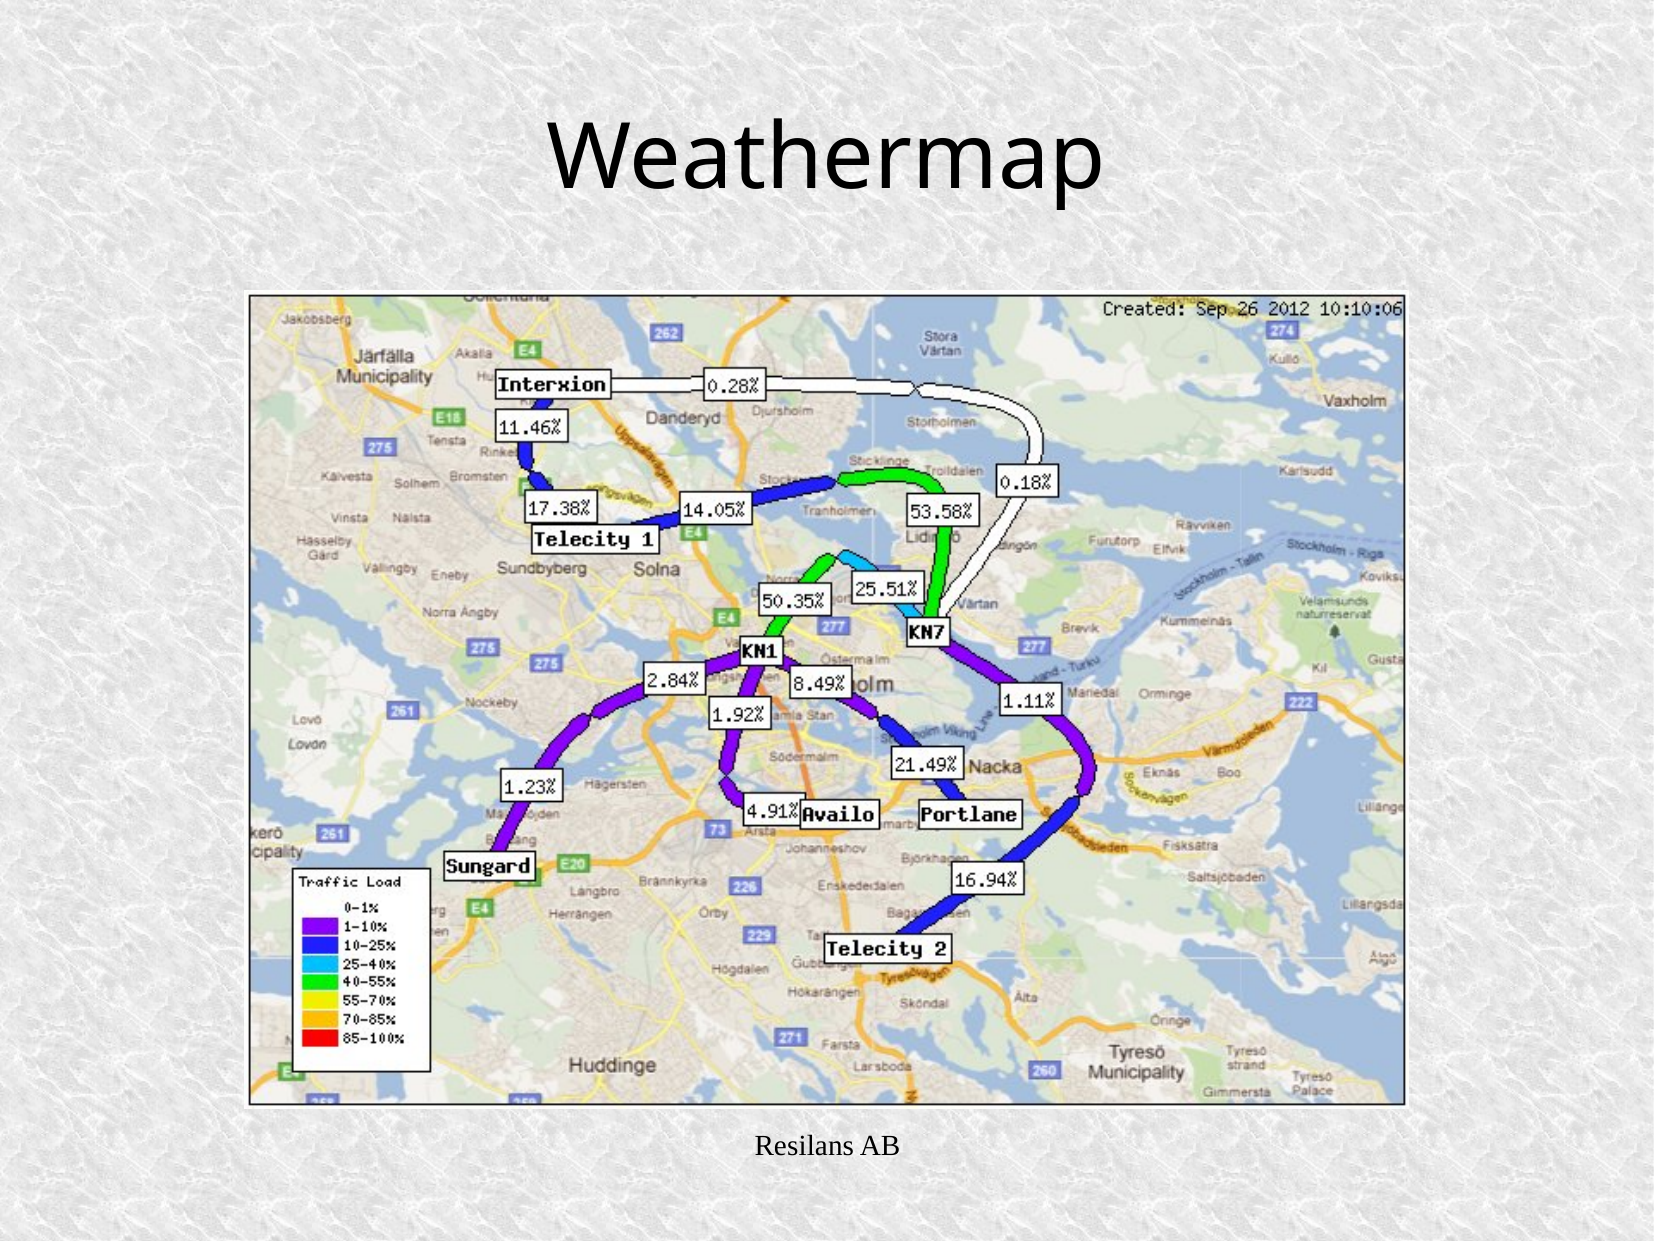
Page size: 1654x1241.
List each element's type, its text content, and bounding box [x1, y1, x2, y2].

title Weathermap [82, 49, 1571, 257]
picture [0, 0, 1654, 1241]
